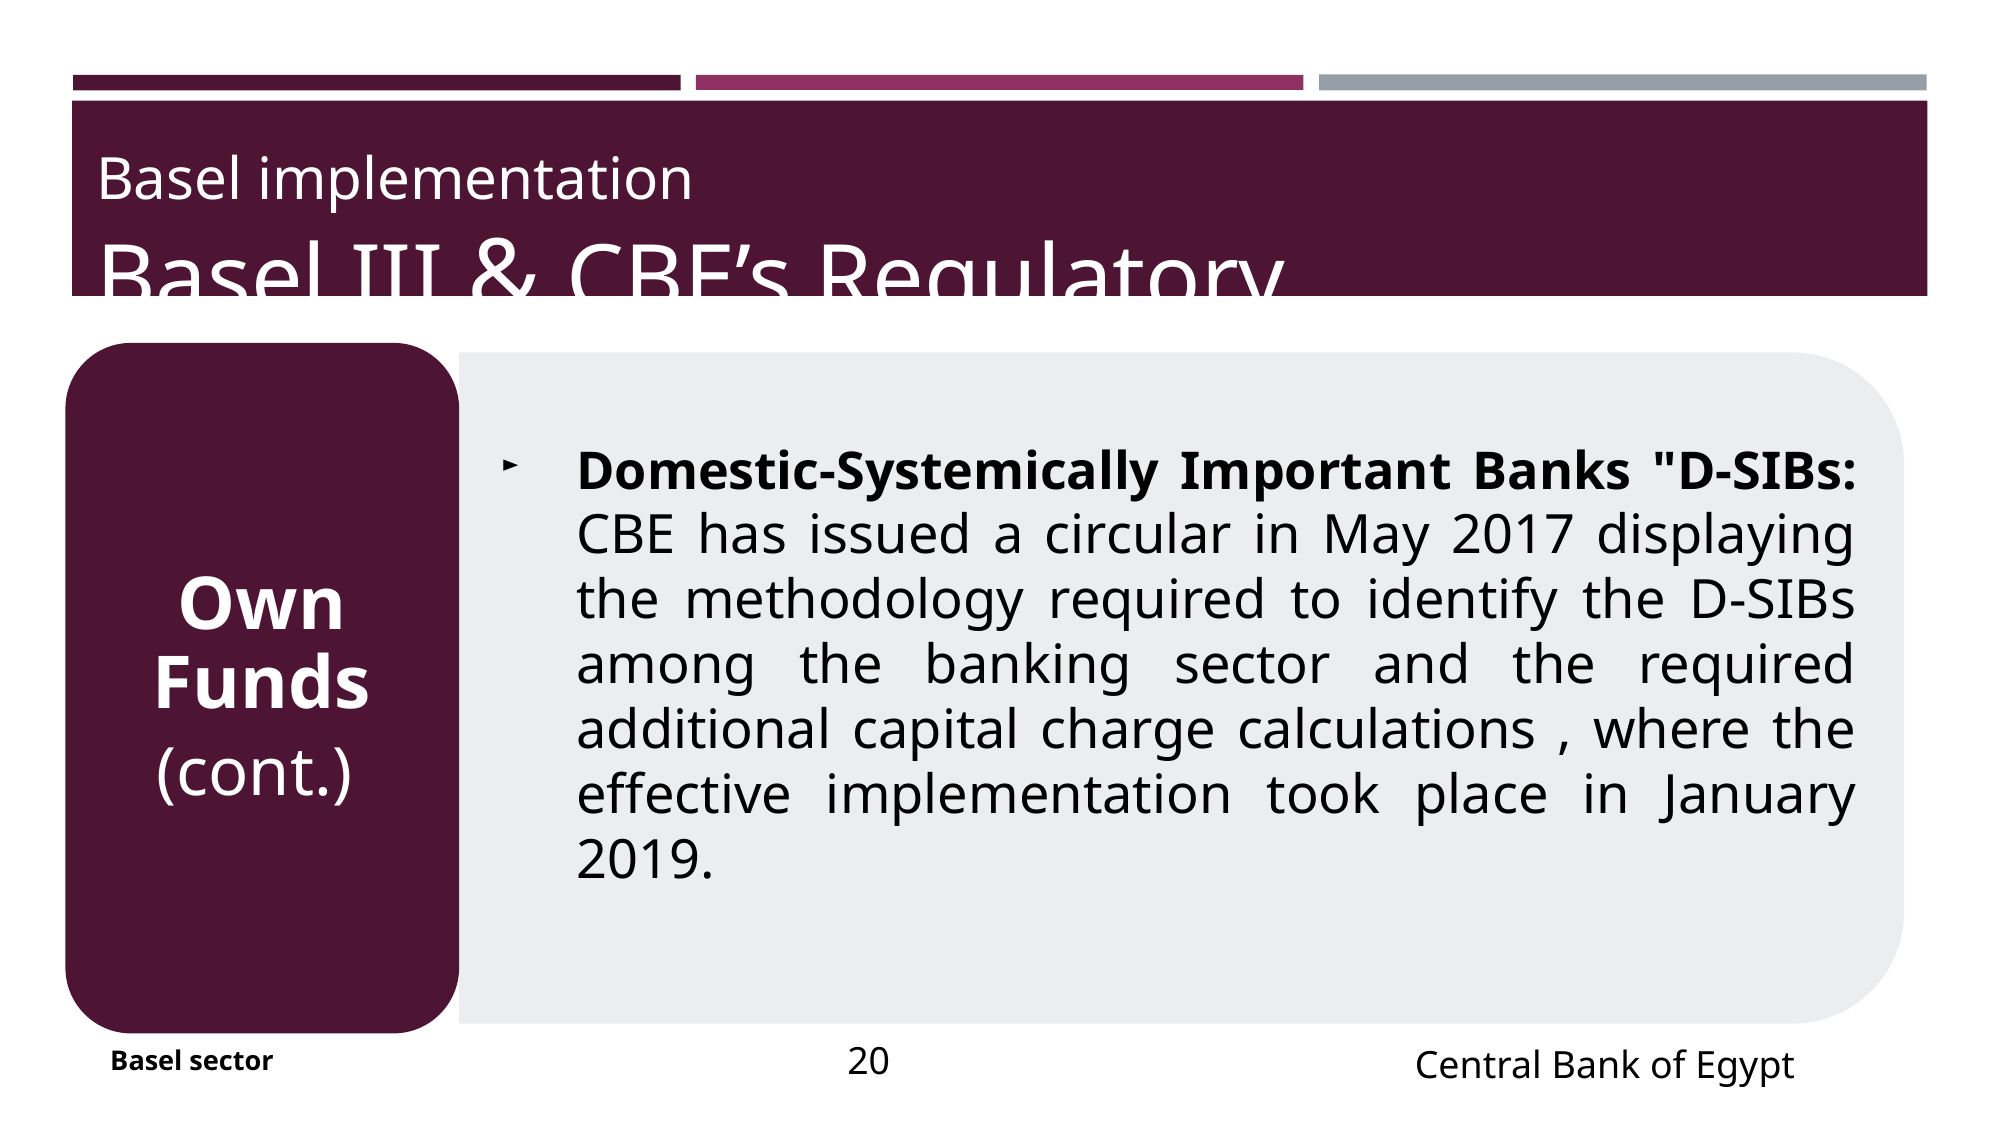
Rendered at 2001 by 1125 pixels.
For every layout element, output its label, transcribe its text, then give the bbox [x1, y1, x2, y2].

title Basel implementation Basel III & CBE’s Regulatory developments [81, 133, 1930, 291]
slide_number <numéro> [832, 1029, 1006, 1090]
text_box Own Funds (cont.) [65, 342, 460, 1034]
footer Central Bank of Egypt [1400, 1033, 1905, 1094]
text_box Domestic-Systemically Important Banks "D-SIBs: CBE has issued a circular in May 2017 displaying the methodology required to identify the D-SIBs among the banking sector and the required additional capital charge calculations , where the effective implementation took place in January 2019. [459, 352, 1905, 1024]
